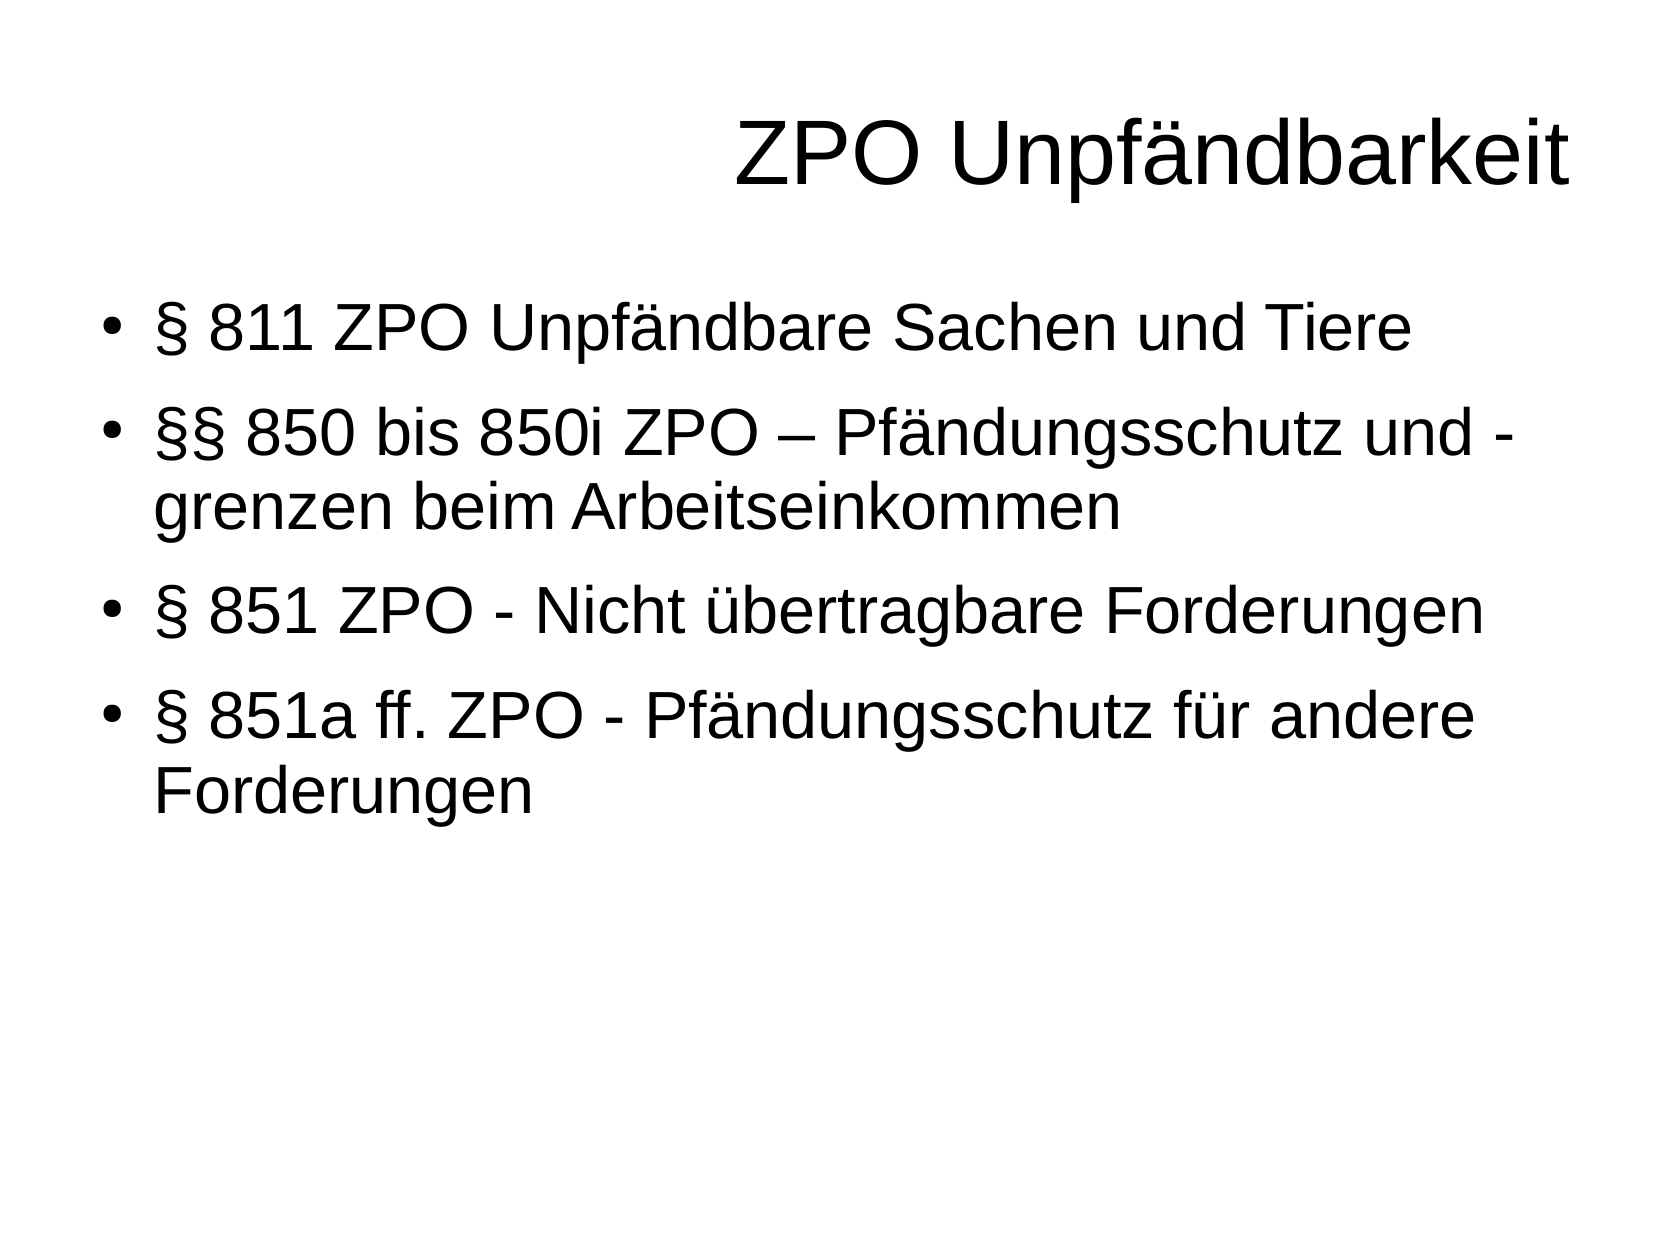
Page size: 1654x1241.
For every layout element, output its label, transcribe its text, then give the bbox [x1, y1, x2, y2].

list § 811 ZPO Unpfändbare Sachen und Tiere §§ 850 bis 850i ZPO – Pfändungsschutz und -grenzen beim Arbeitseinkommen § 851 ZPO - Nicht übertragbare Forderungen § 851a ff. ZPO - Pfändungsschutz für andere Forderungen [82, 290, 1571, 1109]
title ZPO Unpfändbarkeit [82, 49, 1571, 257]
